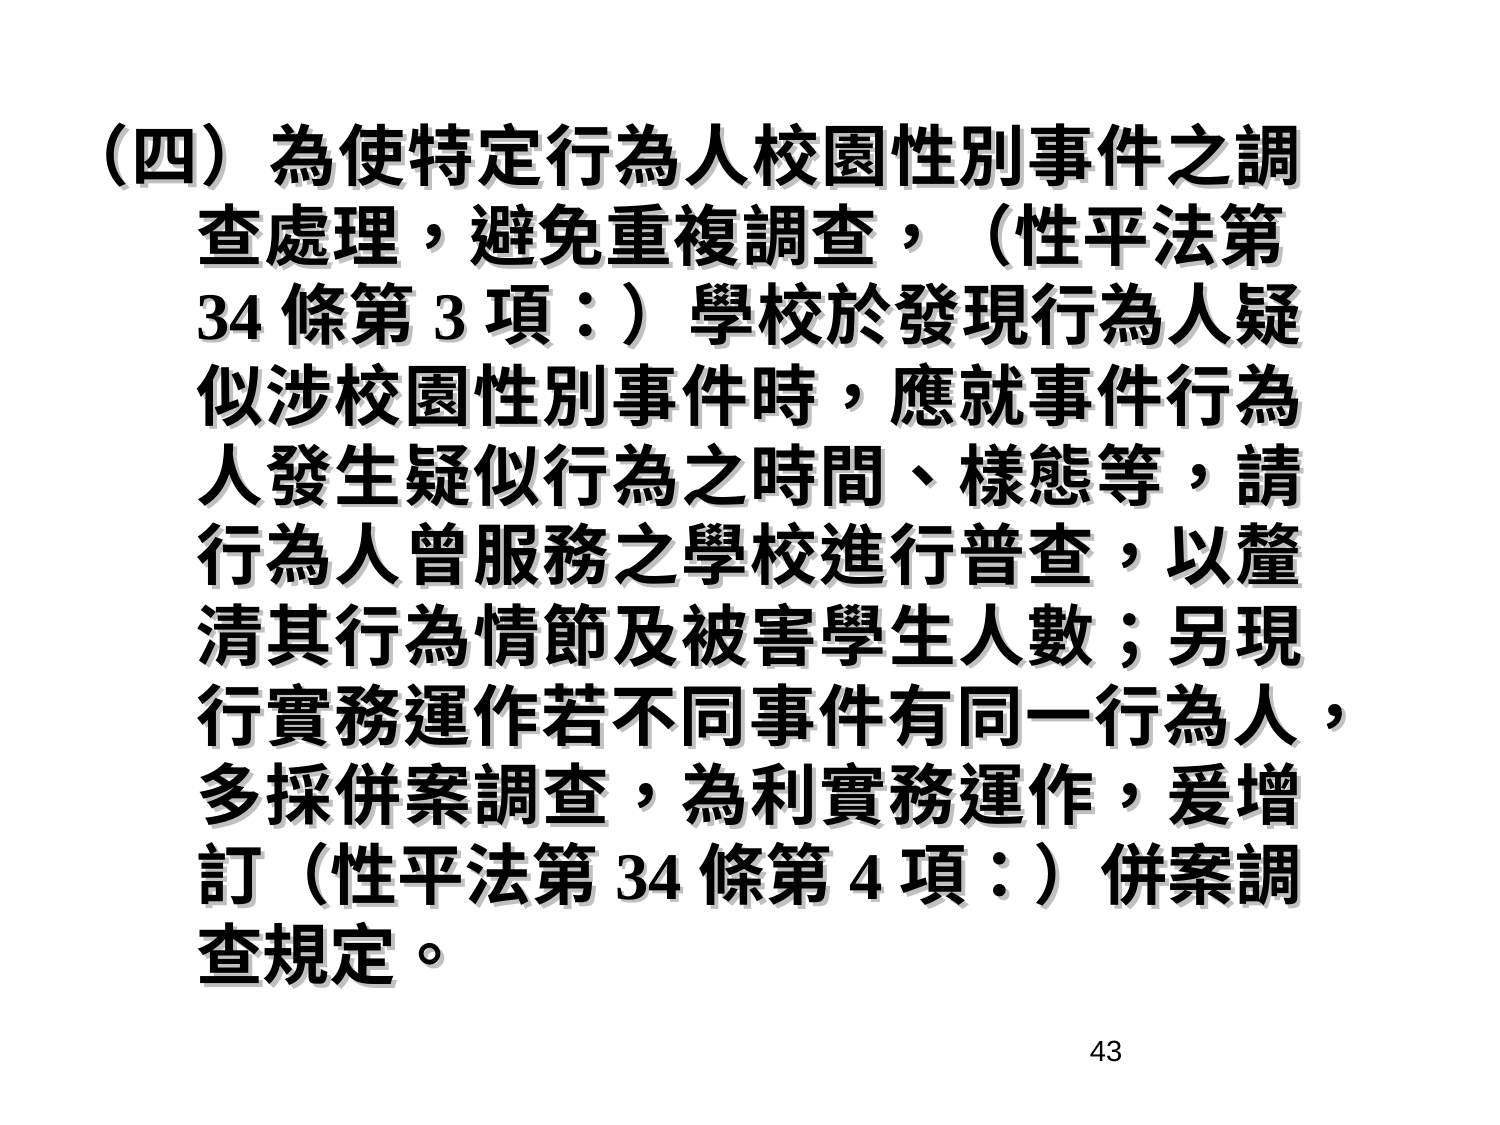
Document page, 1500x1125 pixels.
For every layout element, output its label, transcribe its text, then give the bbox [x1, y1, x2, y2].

text_box [1074, 1024, 1426, 1103]
text_box （四）為使特定行為人校園性別事件之調查處理，避免重複調查，（性平法第34條第3項：）學校於發現行為人疑似涉校園性別事件時，應就事件行為人發生疑似行為之時間、樣態等，請行為人曾服務之學校進行普查，以釐清其行為情節及被害學生人數；另現行實務運作若不同事件有同一行為人，多採併案調查，為利實務運作，爰增訂（性平法第34條第4項：）併案調查規定。 [48, 106, 1317, 1036]
